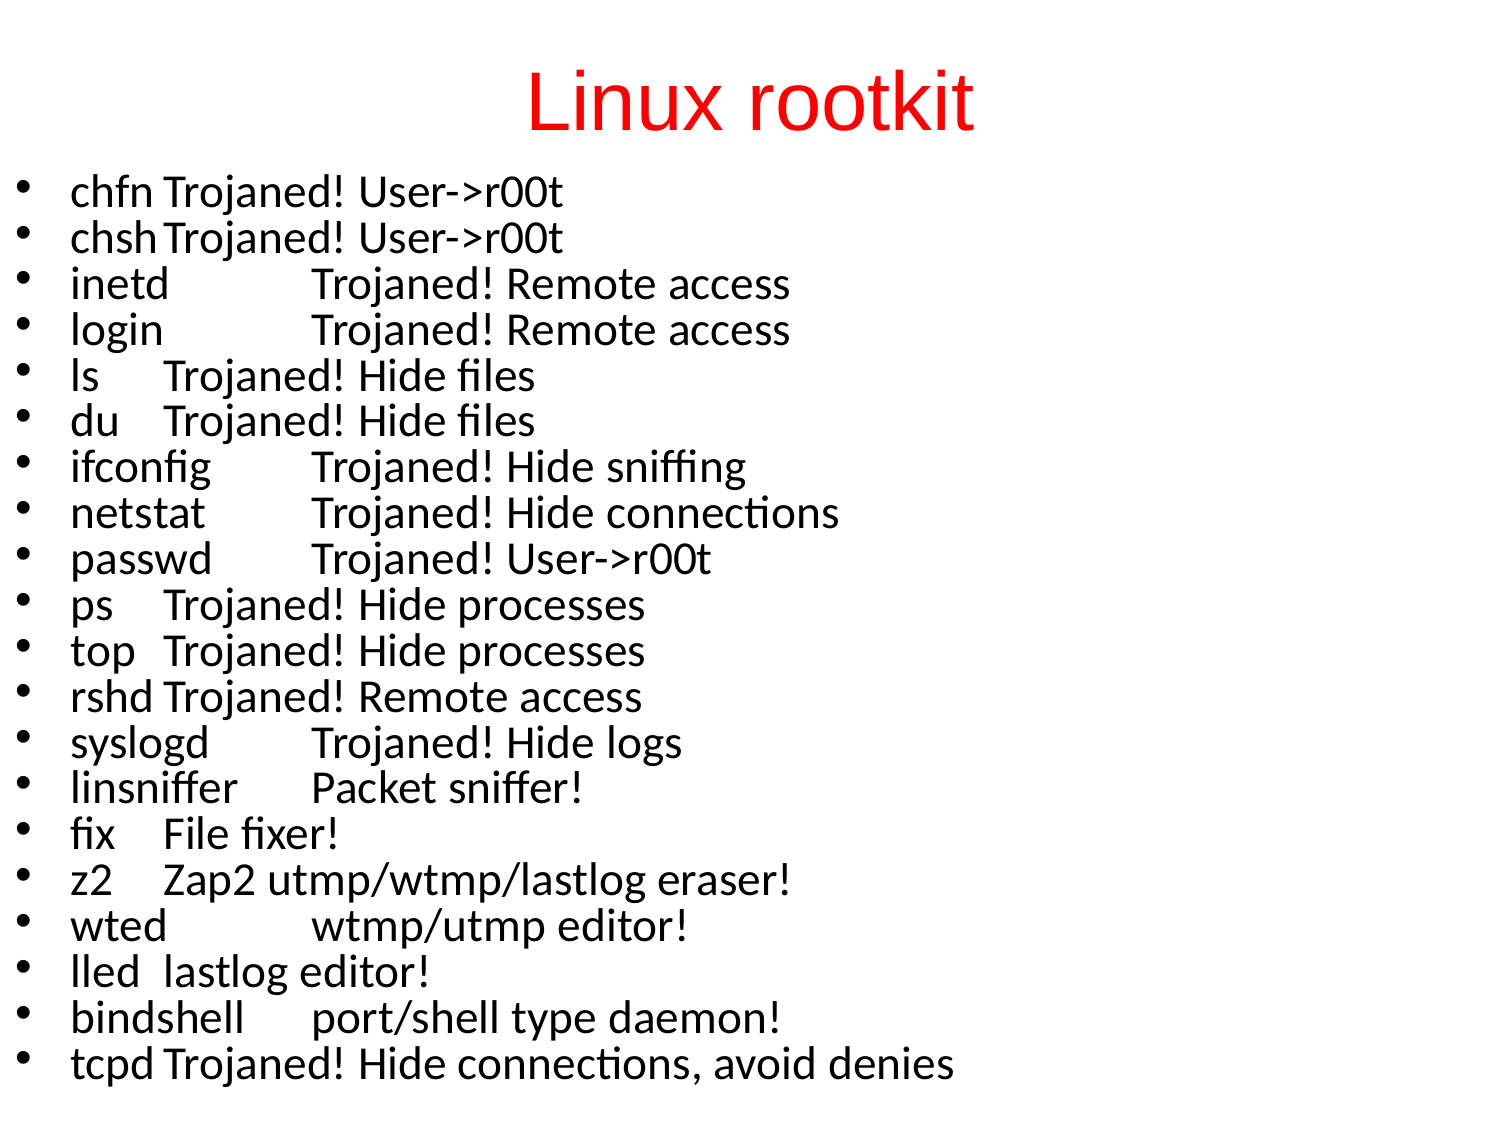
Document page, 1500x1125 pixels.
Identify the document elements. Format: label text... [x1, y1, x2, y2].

title Linux rootkit [75, 39, 1426, 156]
list chfn Trojaned! User->r00t chsh Trojaned! User->r00t inetd Trojaned! Remote access login Trojaned! Remote access ls Trojaned! Hide files du Trojaned! Hide files ifconfig Trojaned! Hide sniffing netstat Trojaned! Hide connections passwd Trojaned! User->r00t ps Trojaned! Hide processes top Trojaned! Hide processes rshd Trojaned! Remote access syslogd Trojaned! Hide logs linsniffer Packet sniffer! fix File fixer! z2 Zap2 utmp/wtmp/lastlog eraser! wted wtmp/utmp editor! lled lastlog editor! bindshell port/shell type daemon! tcpd Trojaned! Hide connections, avoid denies [0, 172, 1351, 1103]
